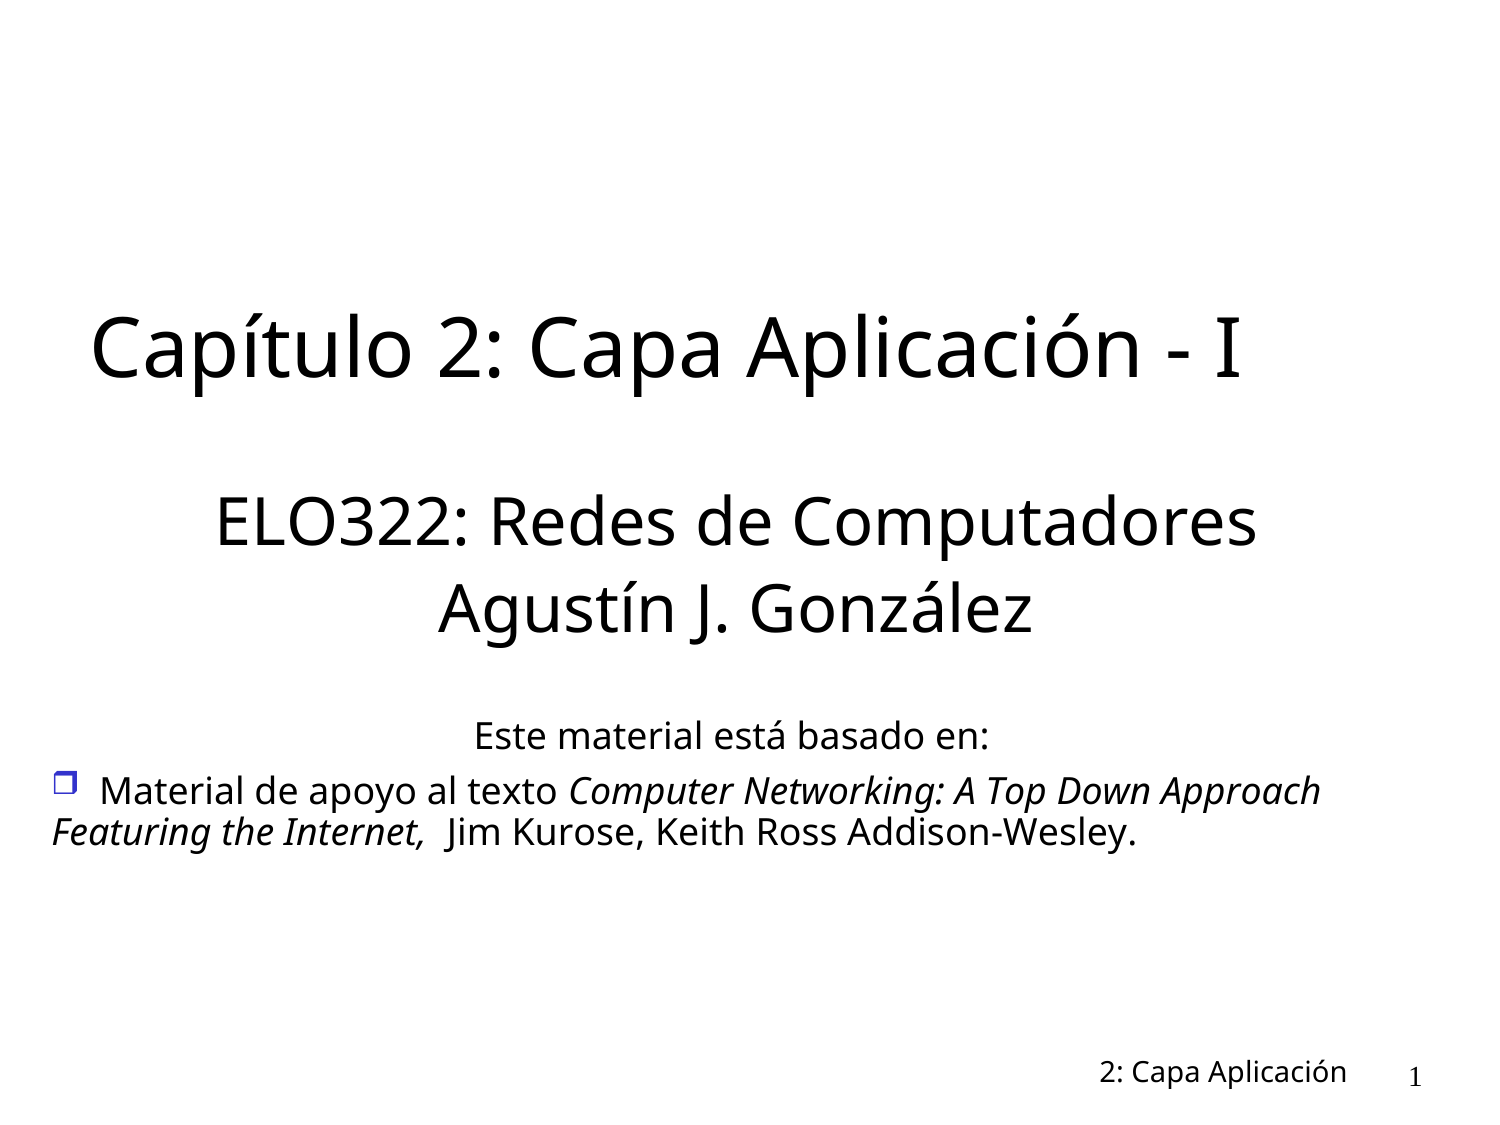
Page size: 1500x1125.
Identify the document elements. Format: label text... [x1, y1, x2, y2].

text_box ELO322: Redes de Computadores Agustín J. González Este material está basado en: Material de apoyo al texto Computer Networking: A Top Down Approach Featuring the Internet, Jim Kurose, Keith Ross Addison-Wesley. [36, 479, 1437, 1038]
title Capítulo 2: Capa Aplicación - I [75, 224, 1375, 467]
